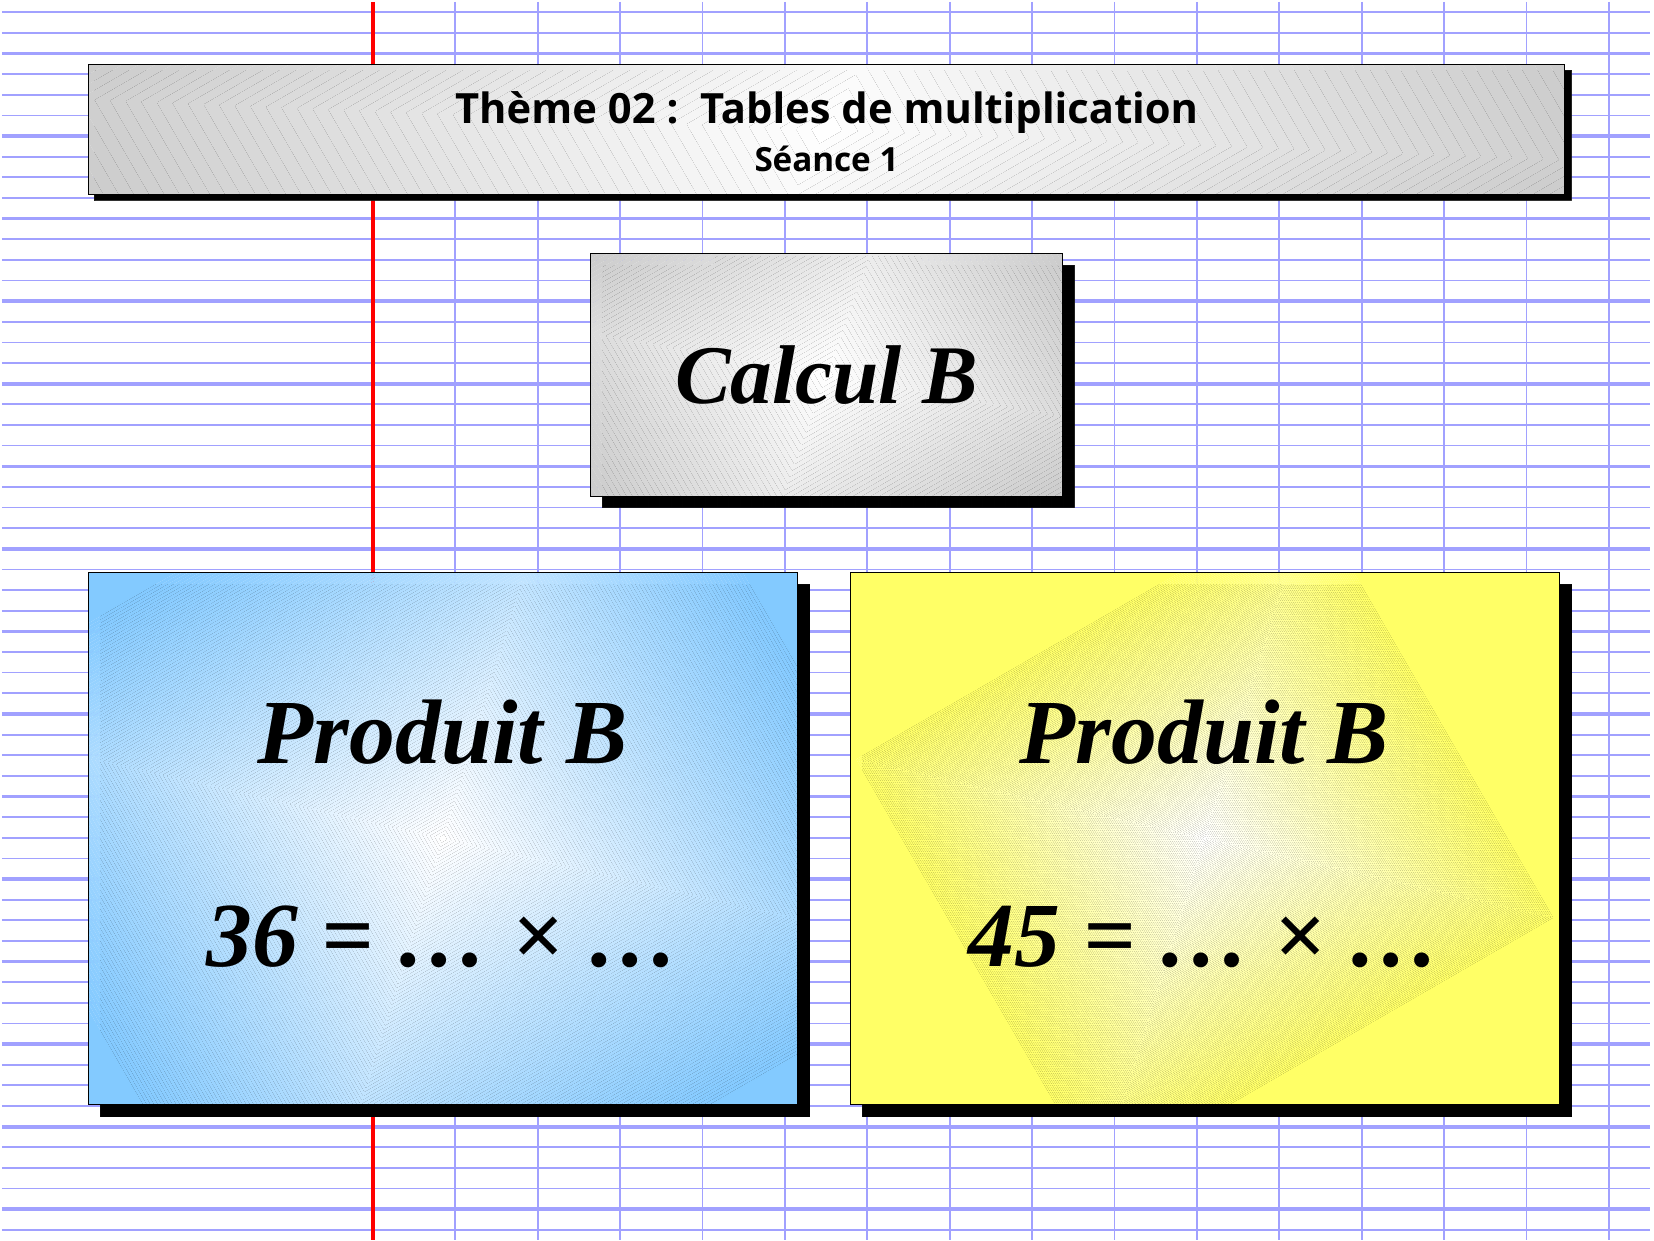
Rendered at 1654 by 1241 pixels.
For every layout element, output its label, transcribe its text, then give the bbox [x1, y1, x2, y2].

text_box Produit B 36 = … × … [88, 572, 798, 1105]
text_box Thème 02 : Tables de multiplication Séance 1 [88, 64, 1565, 195]
text_box Produit B 45 = … × … [850, 572, 1560, 1105]
text_box Calcul B [590, 253, 1063, 497]
picture [0, 0, 1654, 1241]
